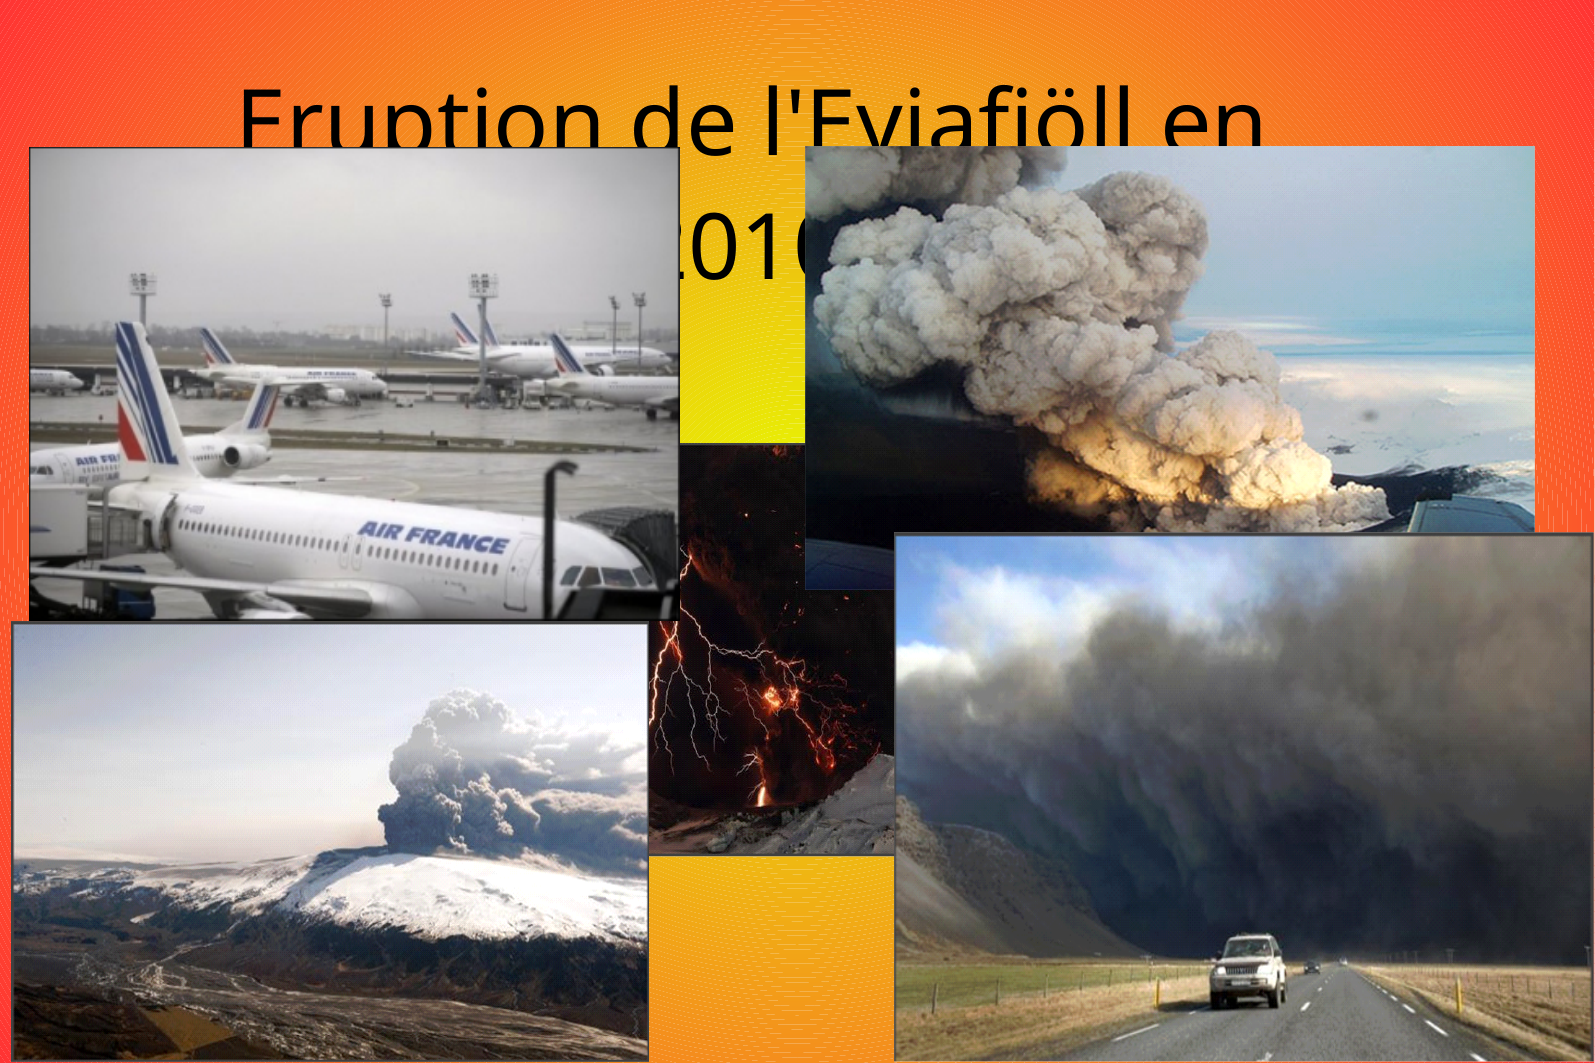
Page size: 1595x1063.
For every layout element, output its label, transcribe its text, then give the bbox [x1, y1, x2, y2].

picture [10, 145, 1595, 1063]
text_box Eruption de l'Eyjafjöll en 2010 [147, 49, 1359, 193]
